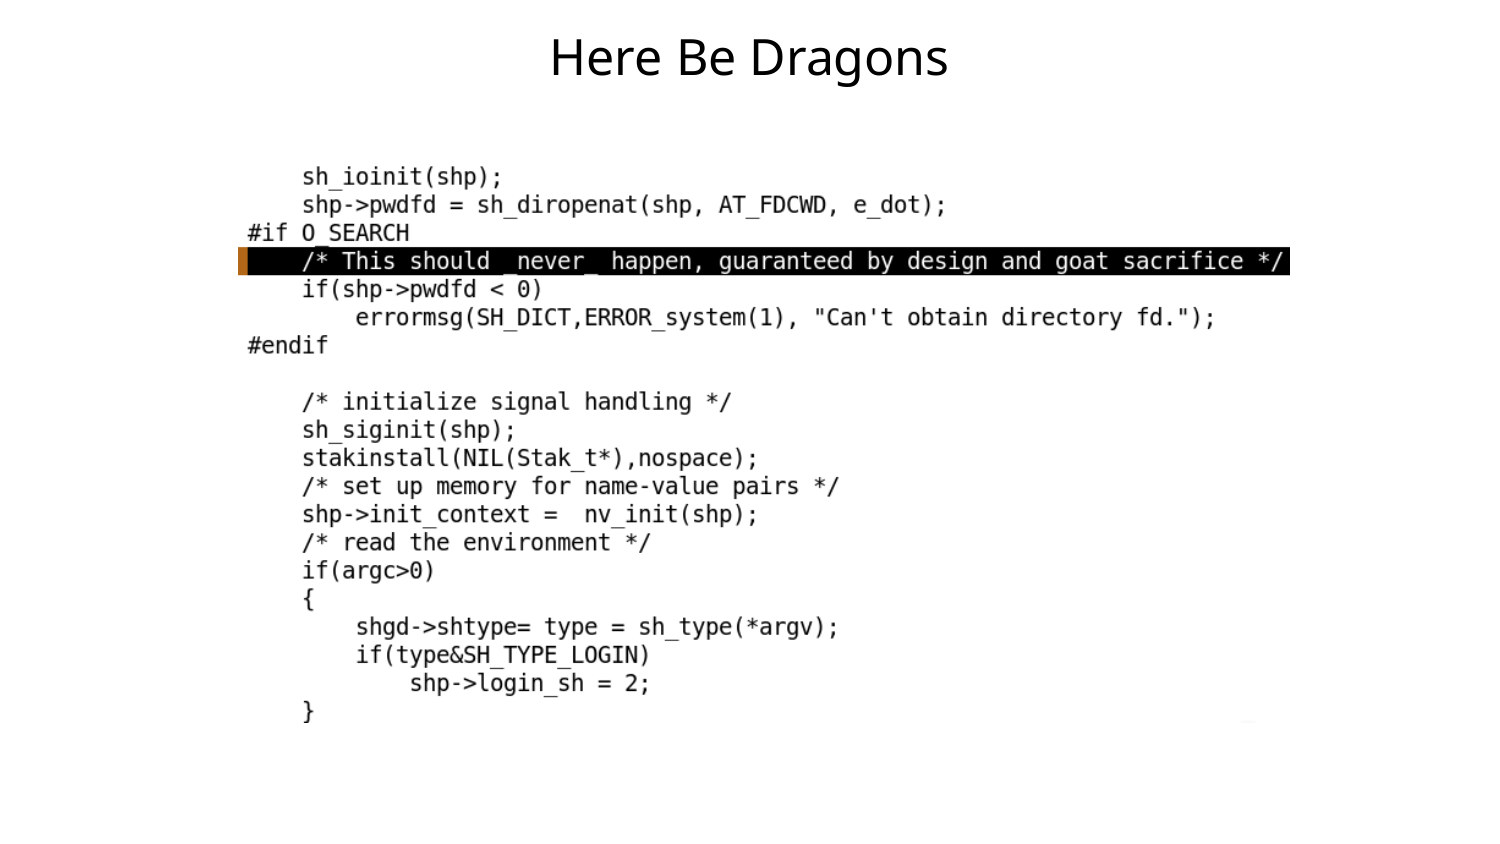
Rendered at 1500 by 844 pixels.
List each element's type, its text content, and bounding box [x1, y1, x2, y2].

title Here Be Dragons [51, 10, 1449, 105]
picture [238, 164, 1290, 723]
